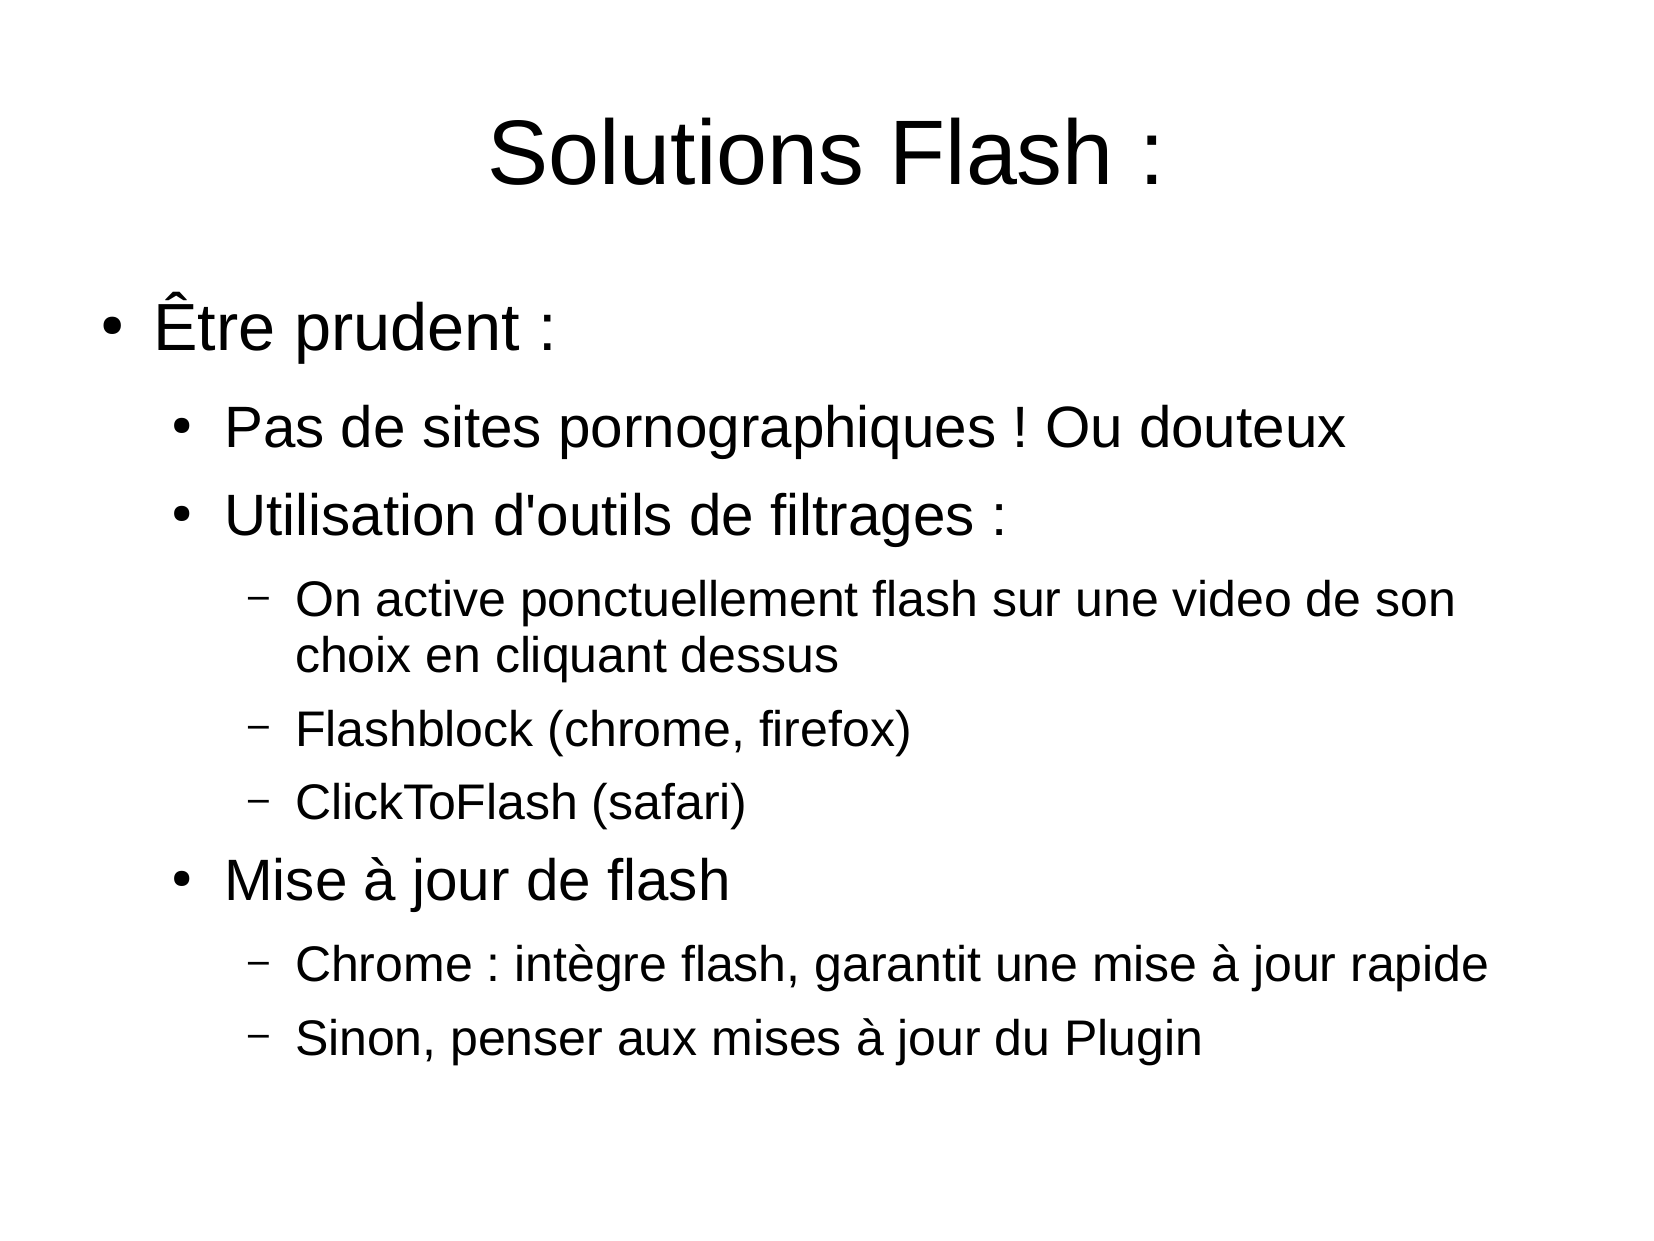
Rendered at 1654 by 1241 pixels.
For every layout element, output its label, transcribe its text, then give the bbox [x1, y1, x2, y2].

title Solutions Flash : [82, 49, 1571, 257]
list Être prudent : Pas de sites pornographiques ! Ou douteux Utilisation d'outils de filtrages : On active ponctuellement flash sur une video de son choix en cliquant dessus Flashblock (chrome, firefox) ClickToFlash (safari) Mise à jour de flash Chrome : intègre flash, garantit une mise à jour rapide Sinon, penser aux mises à jour du Plugin [82, 290, 1571, 1109]
